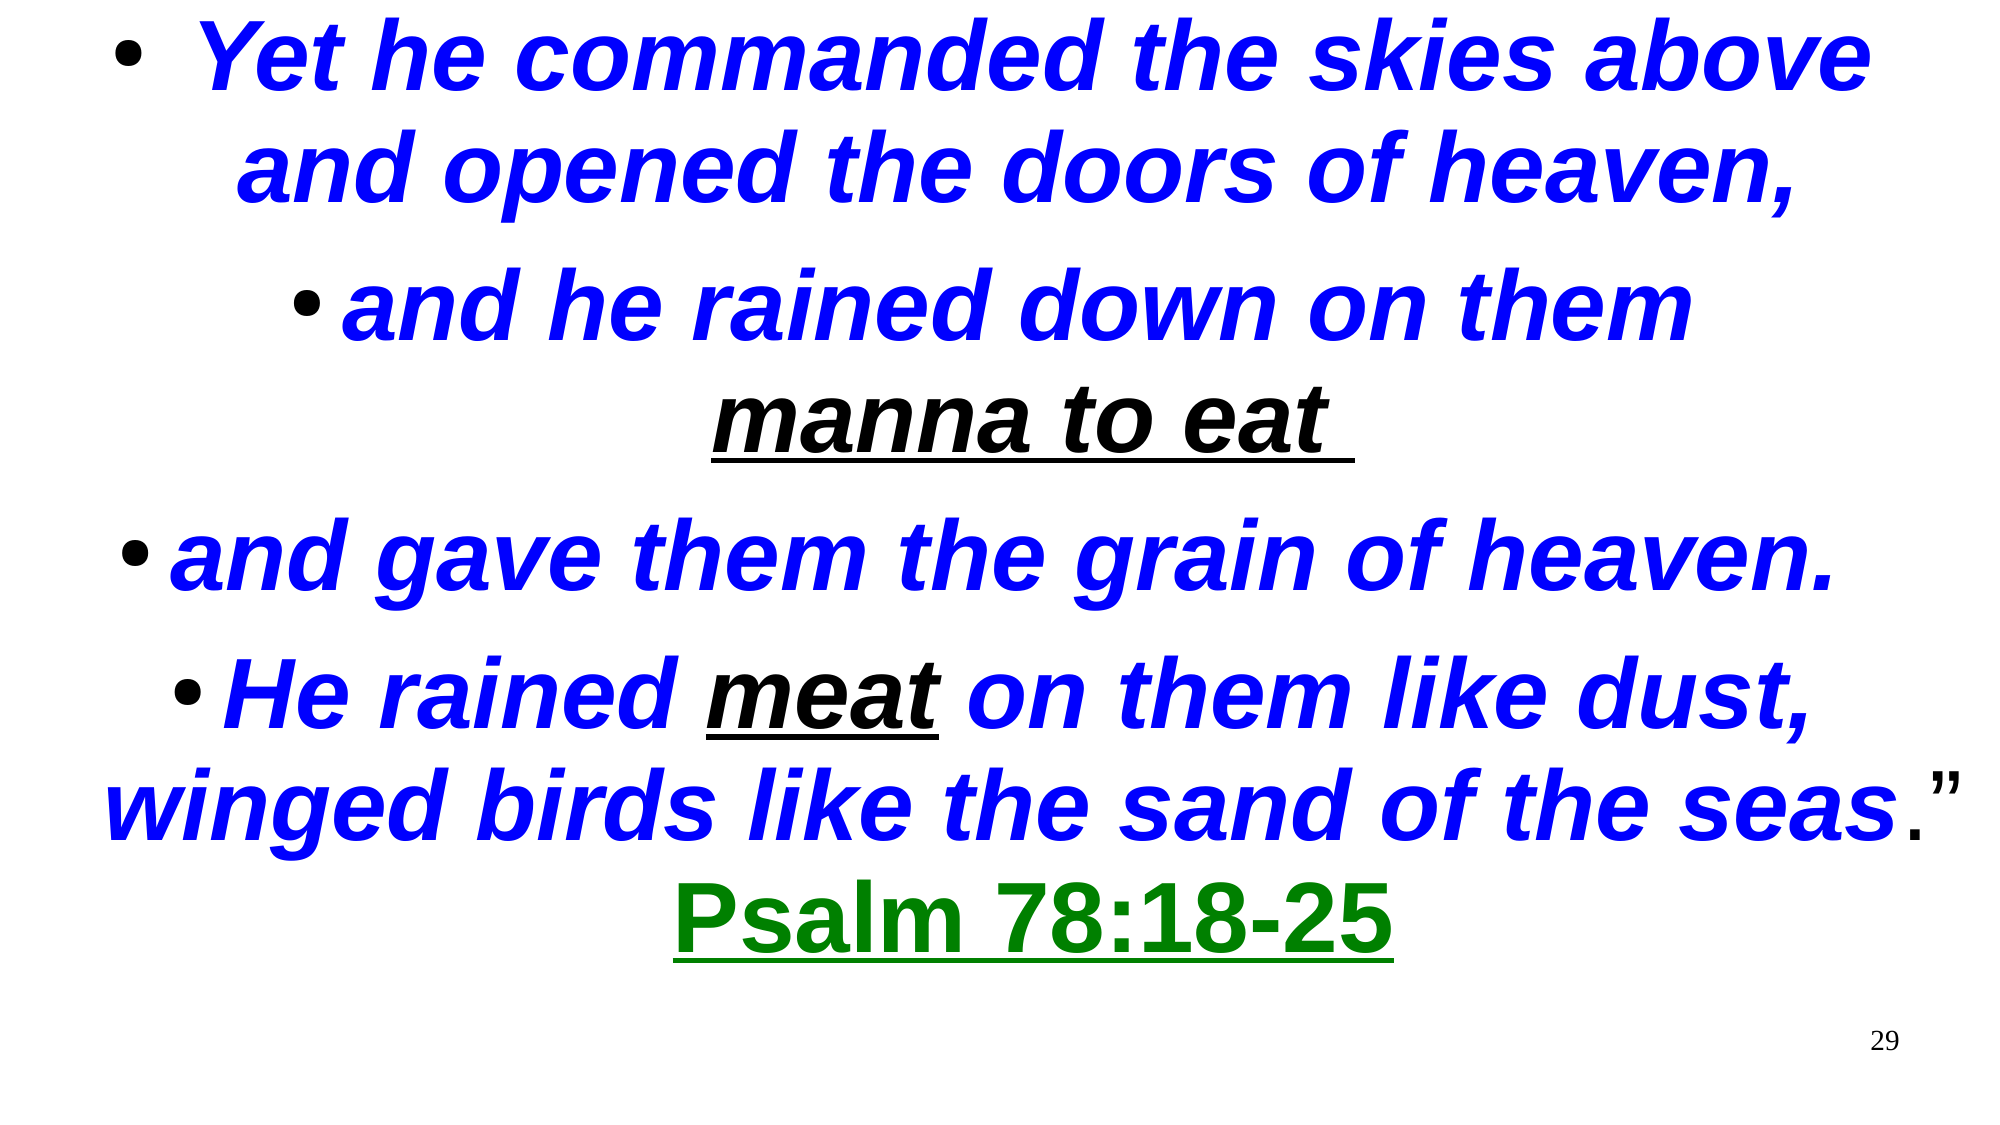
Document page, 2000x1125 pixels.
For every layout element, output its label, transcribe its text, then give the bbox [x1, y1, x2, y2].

list Yet he commanded the skies above and opened the doors of heaven, and he rained down on them manna to eat and gave them the grain of heaven. He rained meat on them like dust, winged birds like the sand of the seas.” Psalm 78:18-25 [0, 0, 1996, 1123]
